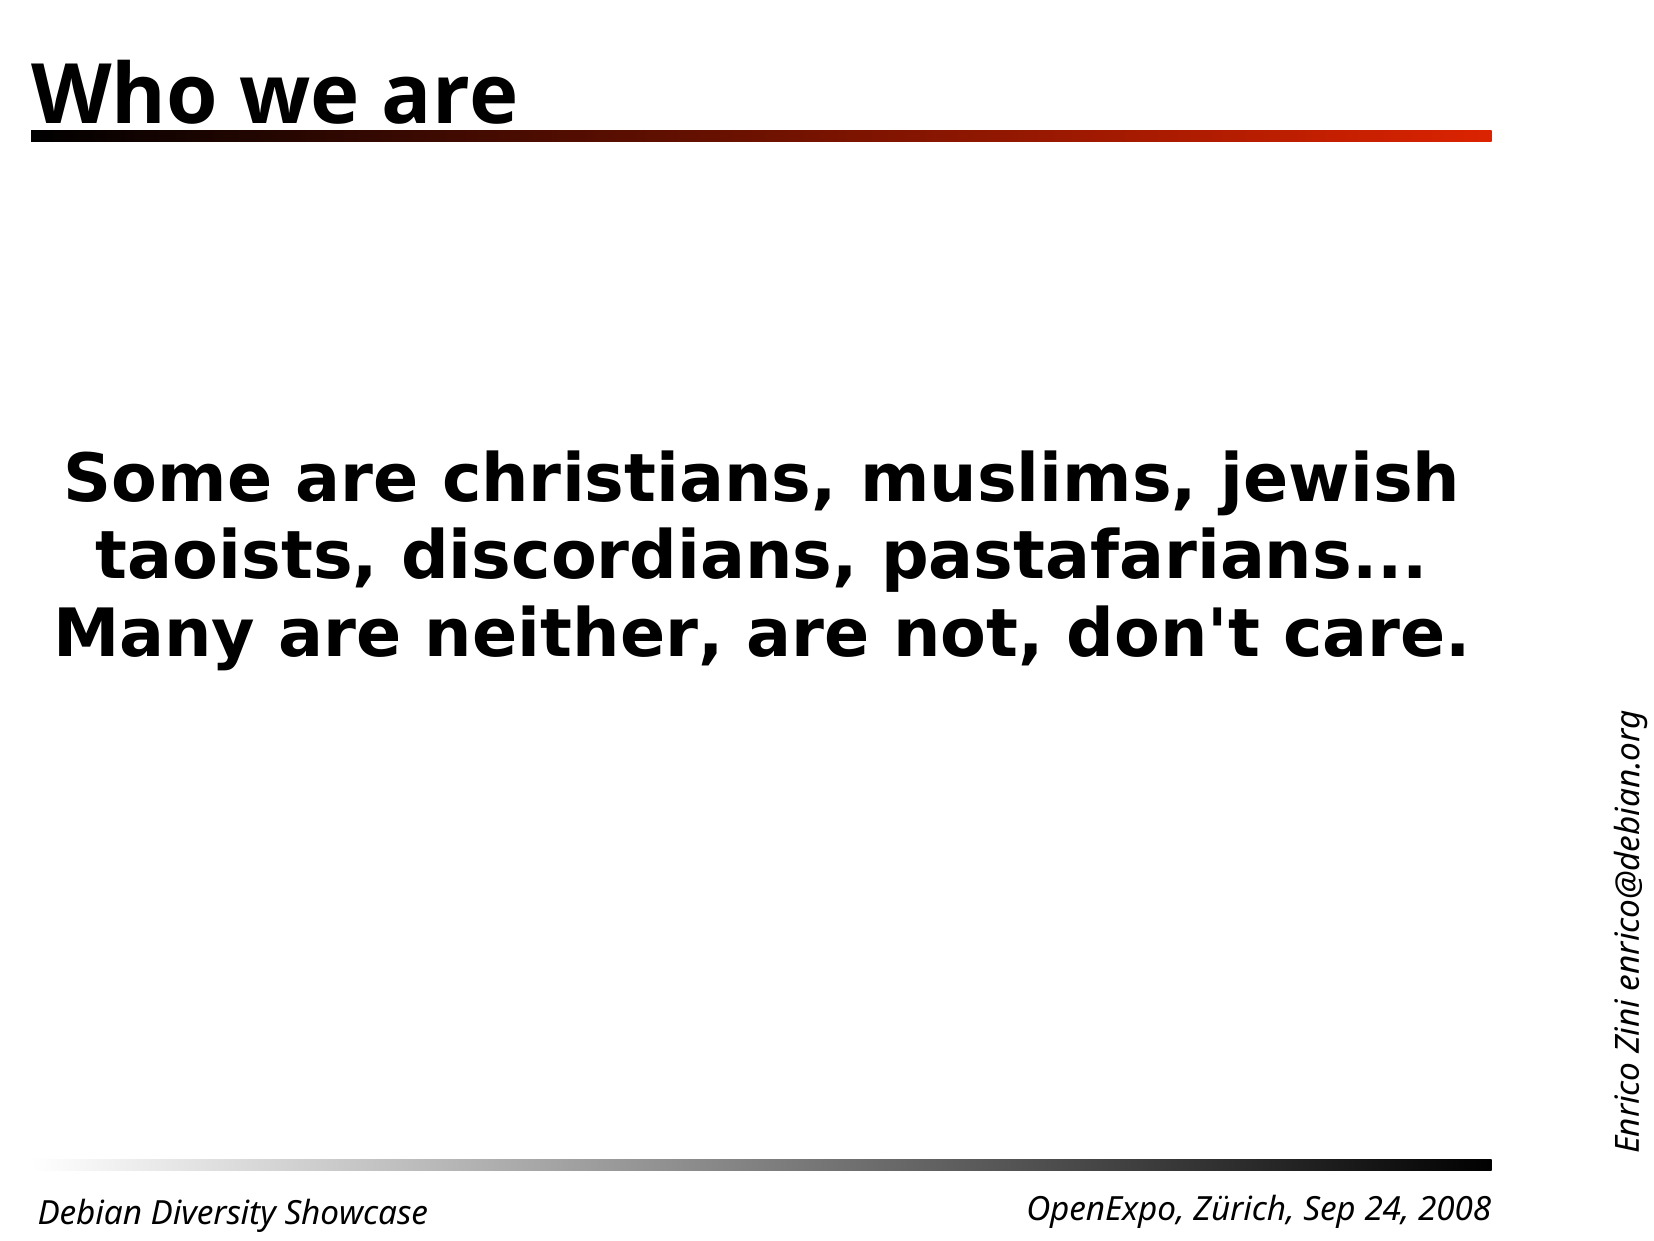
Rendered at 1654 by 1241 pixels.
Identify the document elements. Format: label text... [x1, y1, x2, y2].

text_box Some are christians, muslims, jewish taoists, discordians, pastafarians... Many are neither, are not, don't care. [30, 439, 1495, 673]
text_box Who we are [31, 34, 1438, 168]
